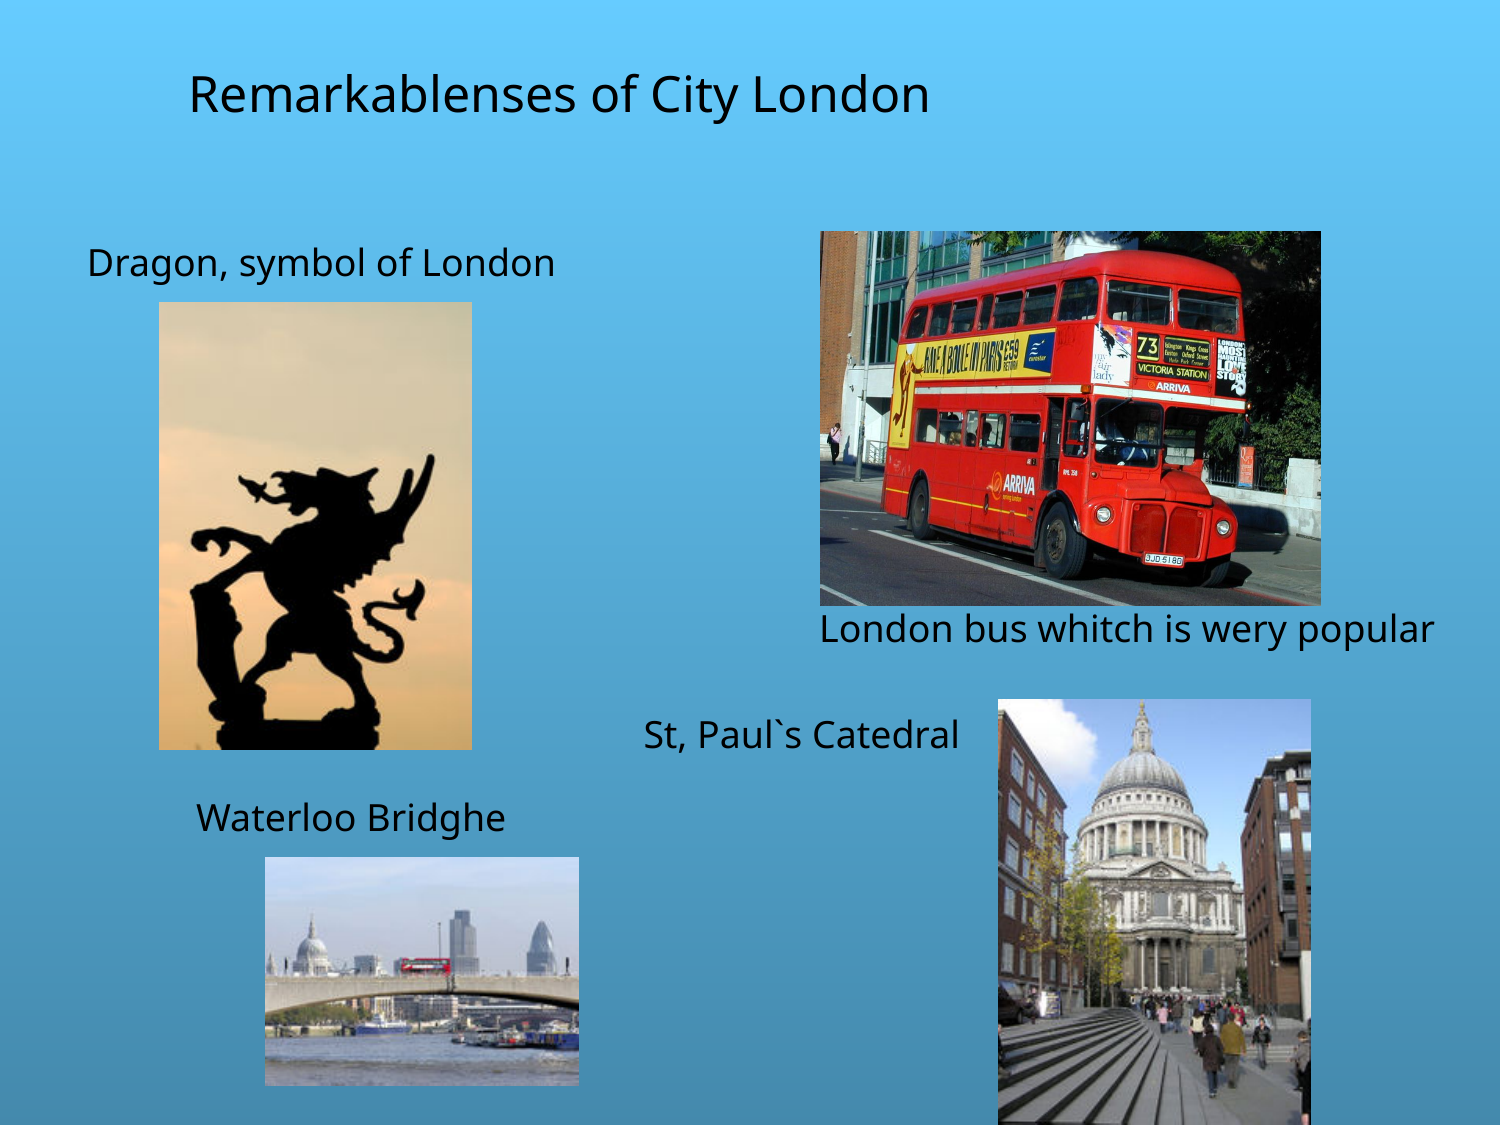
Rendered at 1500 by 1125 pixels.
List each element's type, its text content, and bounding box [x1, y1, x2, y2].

picture [998, 699, 1311, 1125]
picture [159, 302, 472, 750]
text_box London bus whitch is wery popular [804, 597, 1451, 658]
picture [265, 857, 579, 1086]
text_box St, Paul`s Catedral [628, 704, 976, 764]
text_box Remarkablenses of City London [174, 54, 947, 130]
picture [820, 231, 1321, 606]
text_box Waterloo Bridghe [181, 786, 522, 847]
text_box Dragon, symbol of London [72, 231, 572, 292]
